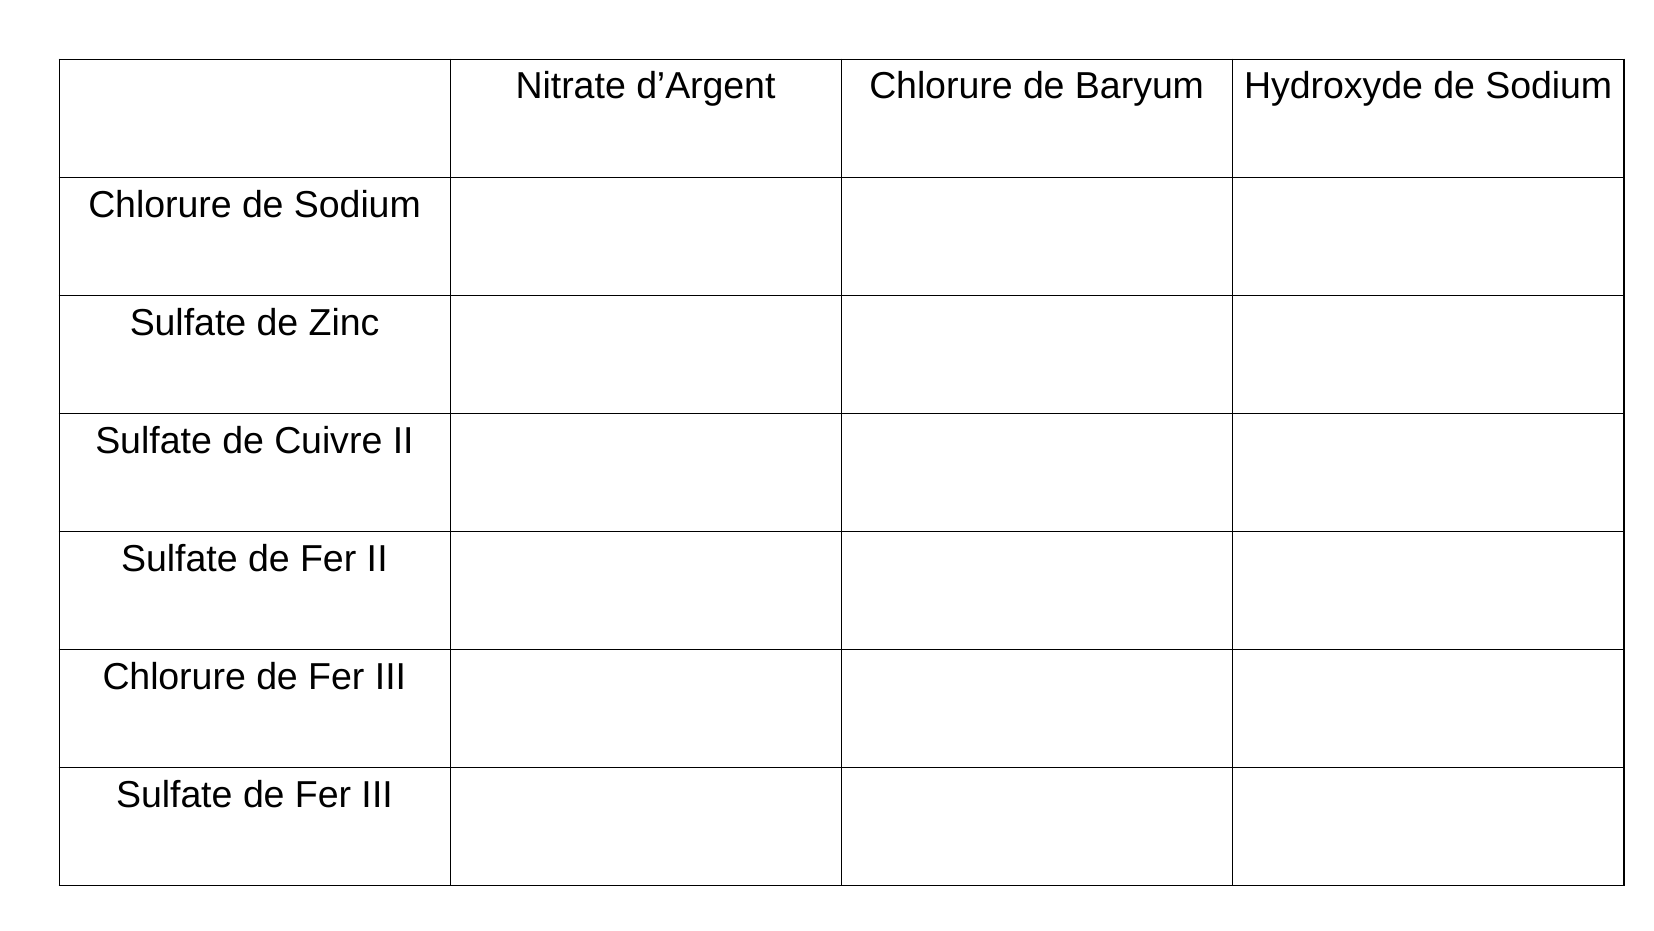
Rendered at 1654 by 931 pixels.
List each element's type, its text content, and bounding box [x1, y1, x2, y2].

table_header Chlorure de Baryum [842, 60, 1232, 177]
table_cell [1233, 178, 1623, 295]
table_cell [842, 532, 1232, 649]
table_cell Chlorure de Fer III [60, 650, 450, 767]
table_cell [451, 650, 841, 767]
table_cell [842, 178, 1232, 295]
table_cell [451, 296, 841, 413]
table_cell Sulfate de Fer III [60, 768, 450, 885]
table_cell [1233, 414, 1623, 531]
table_cell [451, 768, 841, 885]
table_cell Sulfate de Cuivre II [60, 414, 450, 531]
table_cell Sulfate de Fer II [60, 532, 450, 649]
table_cell [842, 650, 1232, 767]
table_header Nitrate d’Argent [451, 60, 841, 177]
table_cell Chlorure de Sodium [60, 178, 450, 295]
table_cell Sulfate de Zinc [60, 296, 450, 413]
table_cell [842, 414, 1232, 531]
table_cell [1233, 650, 1623, 767]
table_cell [842, 296, 1232, 413]
table_cell [451, 414, 841, 531]
table_cell [1233, 768, 1623, 885]
table_cell [1233, 532, 1623, 649]
table_header [60, 60, 450, 177]
table_cell [842, 768, 1232, 885]
table_cell [451, 178, 841, 295]
table_cell [1233, 296, 1623, 413]
table_header Hydroxyde de Sodium [1233, 60, 1623, 177]
table_cell [451, 532, 841, 649]
